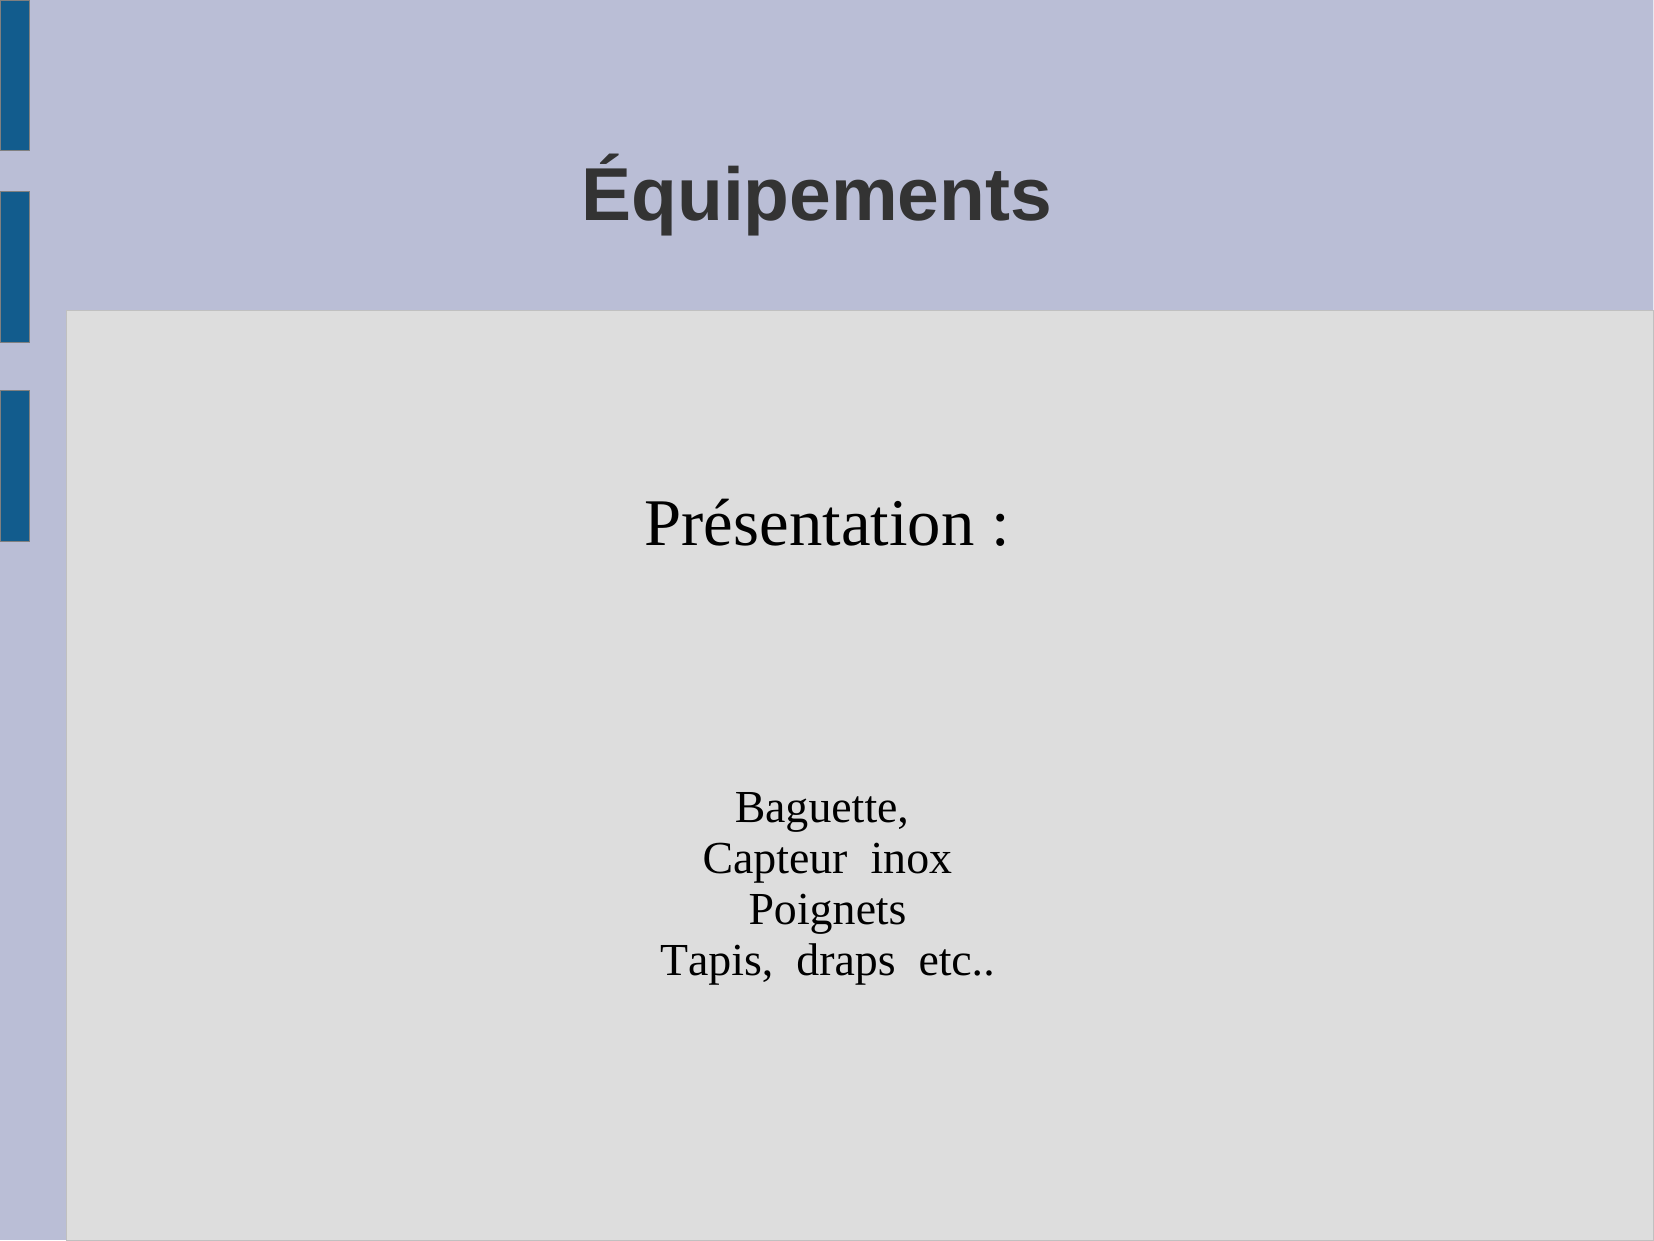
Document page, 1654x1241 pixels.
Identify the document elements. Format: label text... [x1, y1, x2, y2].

title Équipements [121, 91, 1534, 299]
subtitle Présentation : Baguette, Capteur inox Poignets Tapis, draps etc.. [121, 352, 1534, 1119]
